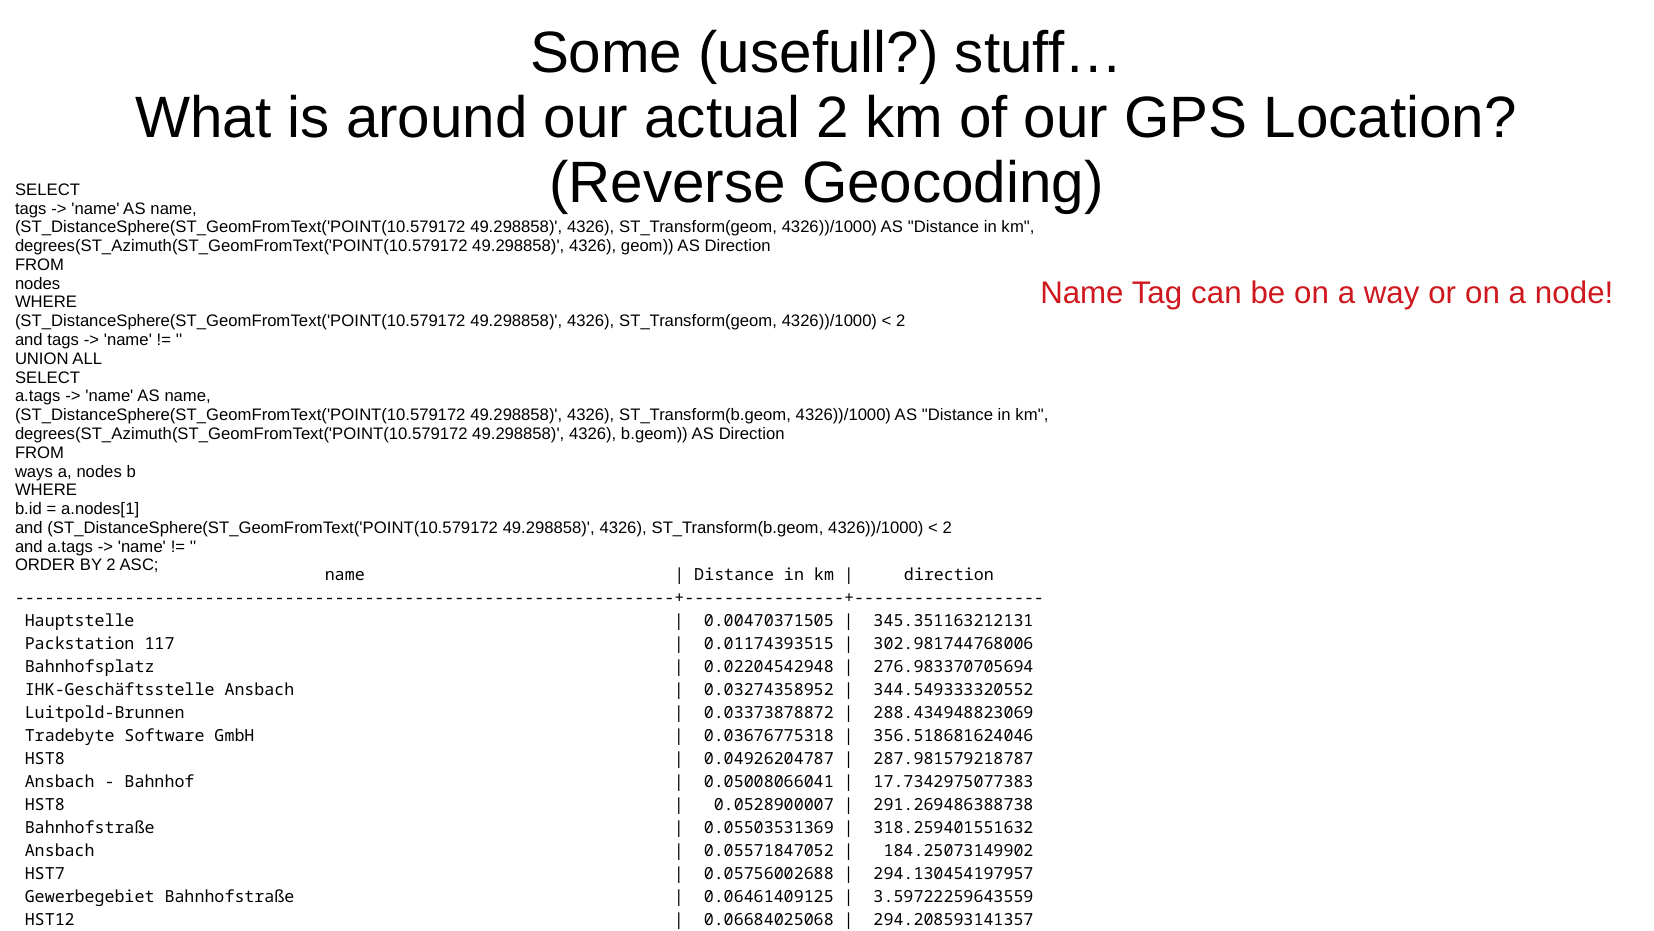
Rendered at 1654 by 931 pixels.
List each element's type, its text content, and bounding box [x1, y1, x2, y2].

title Name Tag can be on a way or on a node! [915, 240, 1654, 346]
text_box name | Distance in km | direction ------------------------------------------------------------------+----------------+------------------- Hauptstelle | 0.00470371505 | 345.351163212131 Packstation 117 | 0.01174393515 | 302.981744768006 Bahnhofsplatz | 0.02204542948 | 276.983370705694 IHK-Geschäftsstelle Ansbach | 0.03274358952 | 344.549333320552 Luitpold-Brunnen | 0.03373878872 | 288.434948823069 Tradebyte Software GmbH | 0.03676775318 | 356.518681624046 HST8 | 0.04926204787 | 287.981579218787 Ansbach - Bahnhof | 0.05008066041 | 17.7342975077383 HST8 | 0.0528900007 | 291.269486388738 Bahnhofstraße | 0.05503531369 | 318.259401551632 Ansbach | 0.05571847052 | 184.25073149902 HST7 | 0.05756002688 | 294.130454197957 Gewerbegebiet Bahnhofstraße | 0.06461409125 | 3.59722259643559 HST12 | 0.06684025068 | 294.208593141357 Bundespolizei Ansbach | 0.06767025403 | 255.725206216893 HST6 | 0.07909885029 | 274.829383013845 HST11 | 0.080645623 | 285.155475611995 HST5 | 0.08471131238 | 279.172036790627 Bischof-Meiser-Straße | 0.08895764229 | 319.496065423954 [0, 555, 1654, 931]
subtitle SELECT tags -> 'name' AS name, (ST_DistanceSphere(ST_GeomFromText('POINT(10.579172 49.298858)', 4326), ST_Transform(geom, 4326))/1000) AS "Distance in km", degrees(ST_Azimuth(ST_GeomFromText('POINT(10.579172 49.298858)', 4326), geom)) AS Direction FROM nodes WHERE (ST_DistanceSphere(ST_GeomFromText('POINT(10.579172 49.298858)', 4326), ST_Transform(geom, 4326))/1000) < 2 and tags -> 'name' != '' UNION ALL SELECT a.tags -> 'name' AS name, (ST_DistanceSphere(ST_GeomFromText('POINT(10.579172 49.298858)', 4326), ST_Transform(b.geom, 4326))/1000) AS "Distance in km", degrees(ST_Azimuth(ST_GeomFromText('POINT(10.579172 49.298858)', 4326), b.geom)) AS Direction FROM ways a, nodes b WHERE b.id = a.nodes[1] and (ST_DistanceSphere(ST_GeomFromText('POINT(10.579172 49.298858)', 4326), ST_Transform(b.geom, 4326))/1000) < 2 and a.tags -> 'name' != '' ORDER BY 2 ASC; [15, 180, 1186, 555]
title Some (usefull?) stuff… What is around our actual 2 km of our GPS Location? (Reverse Geocoding) [82, 15, 1571, 221]
